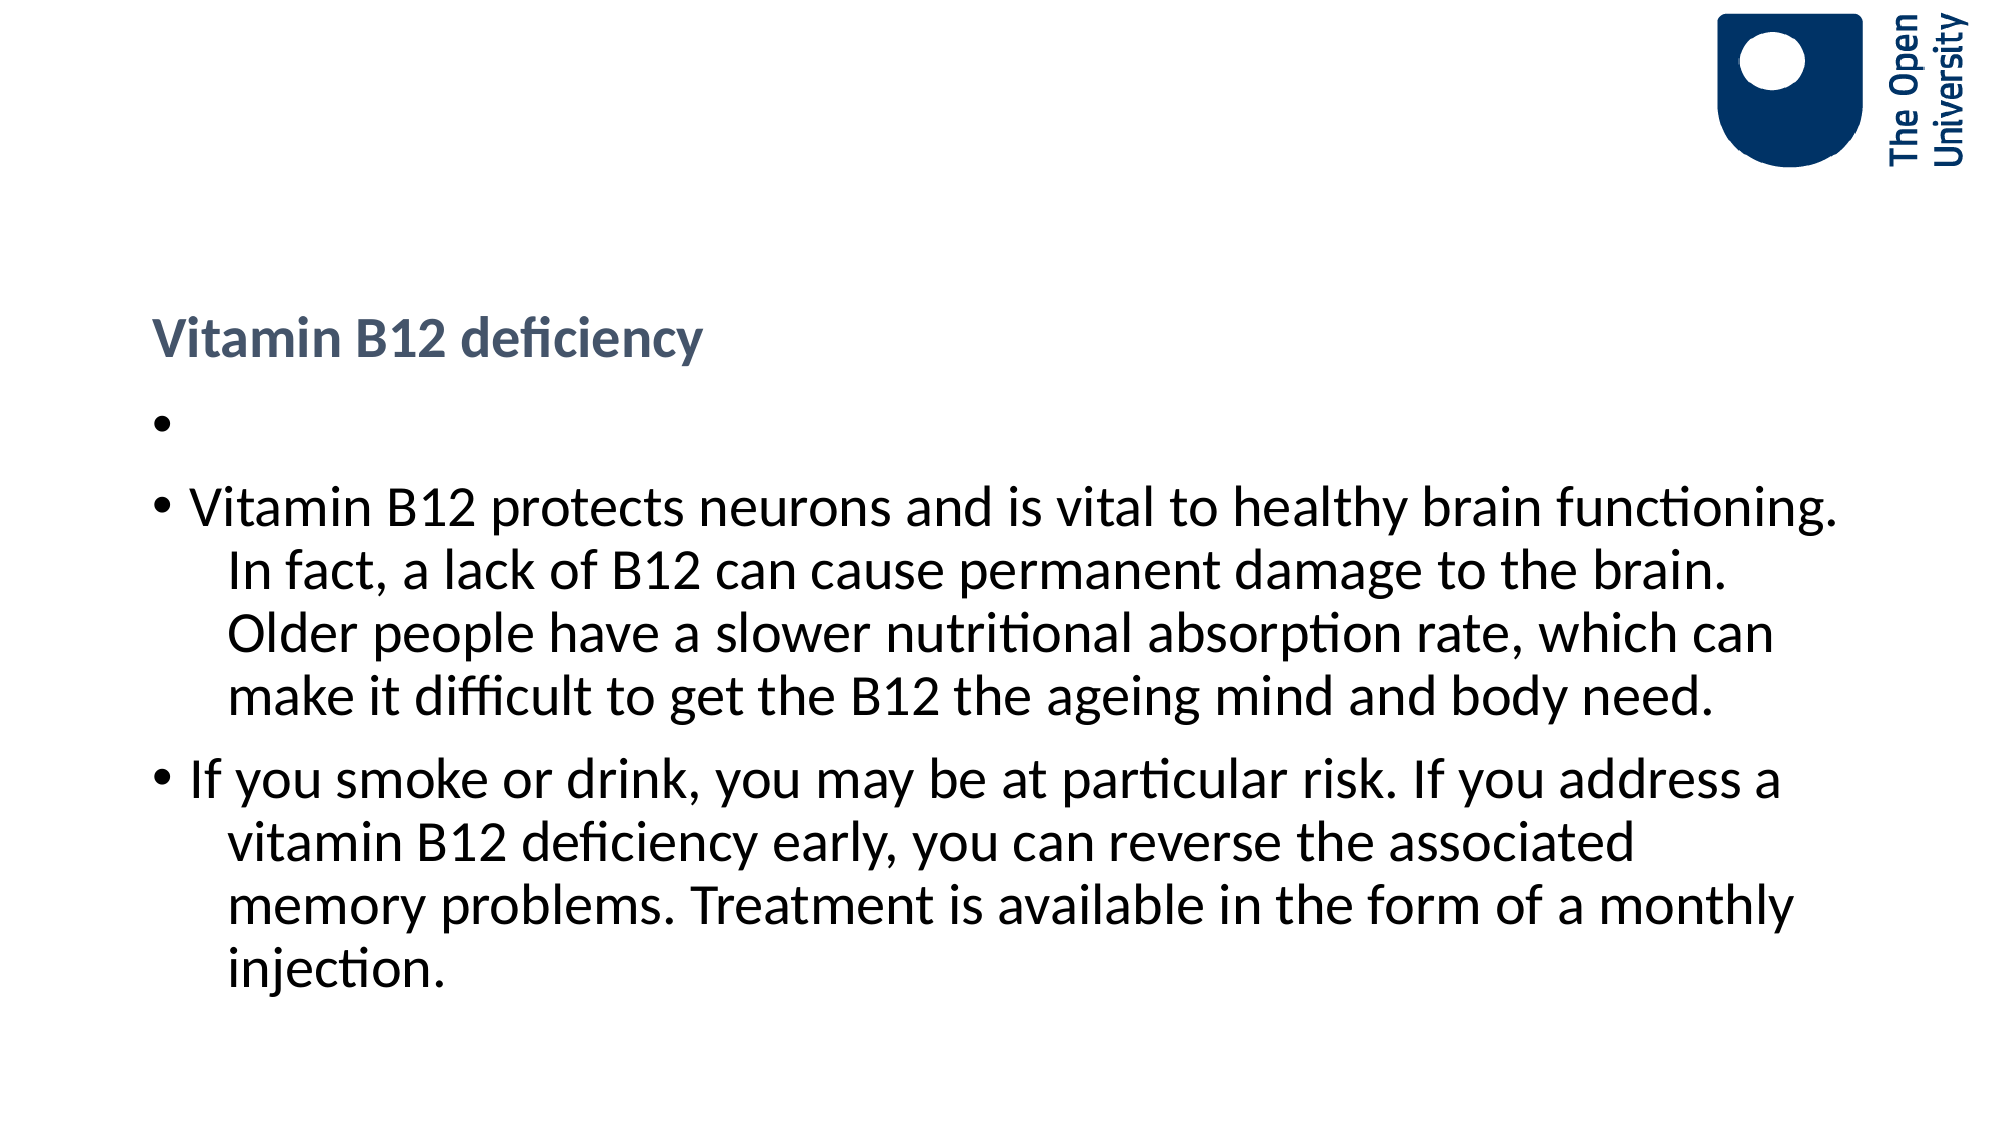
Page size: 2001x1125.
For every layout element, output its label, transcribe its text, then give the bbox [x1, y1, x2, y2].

picture [1716, 10, 1971, 170]
list Vitamin B12 deficiency Vitamin B12 protects neurons and is vital to healthy brain functioning. In fact, a lack of B12 can cause permanent damage to the brain. Older people have a slower nutritional absorption rate, which can make it difficult to get the B12 the ageing mind and body need. If you smoke or drink, you may be at particular risk. If you address a vitamin B12 deficiency early, you can reverse the associated memory problems. Treatment is available in the form of a monthly injection. [137, 299, 1863, 1014]
